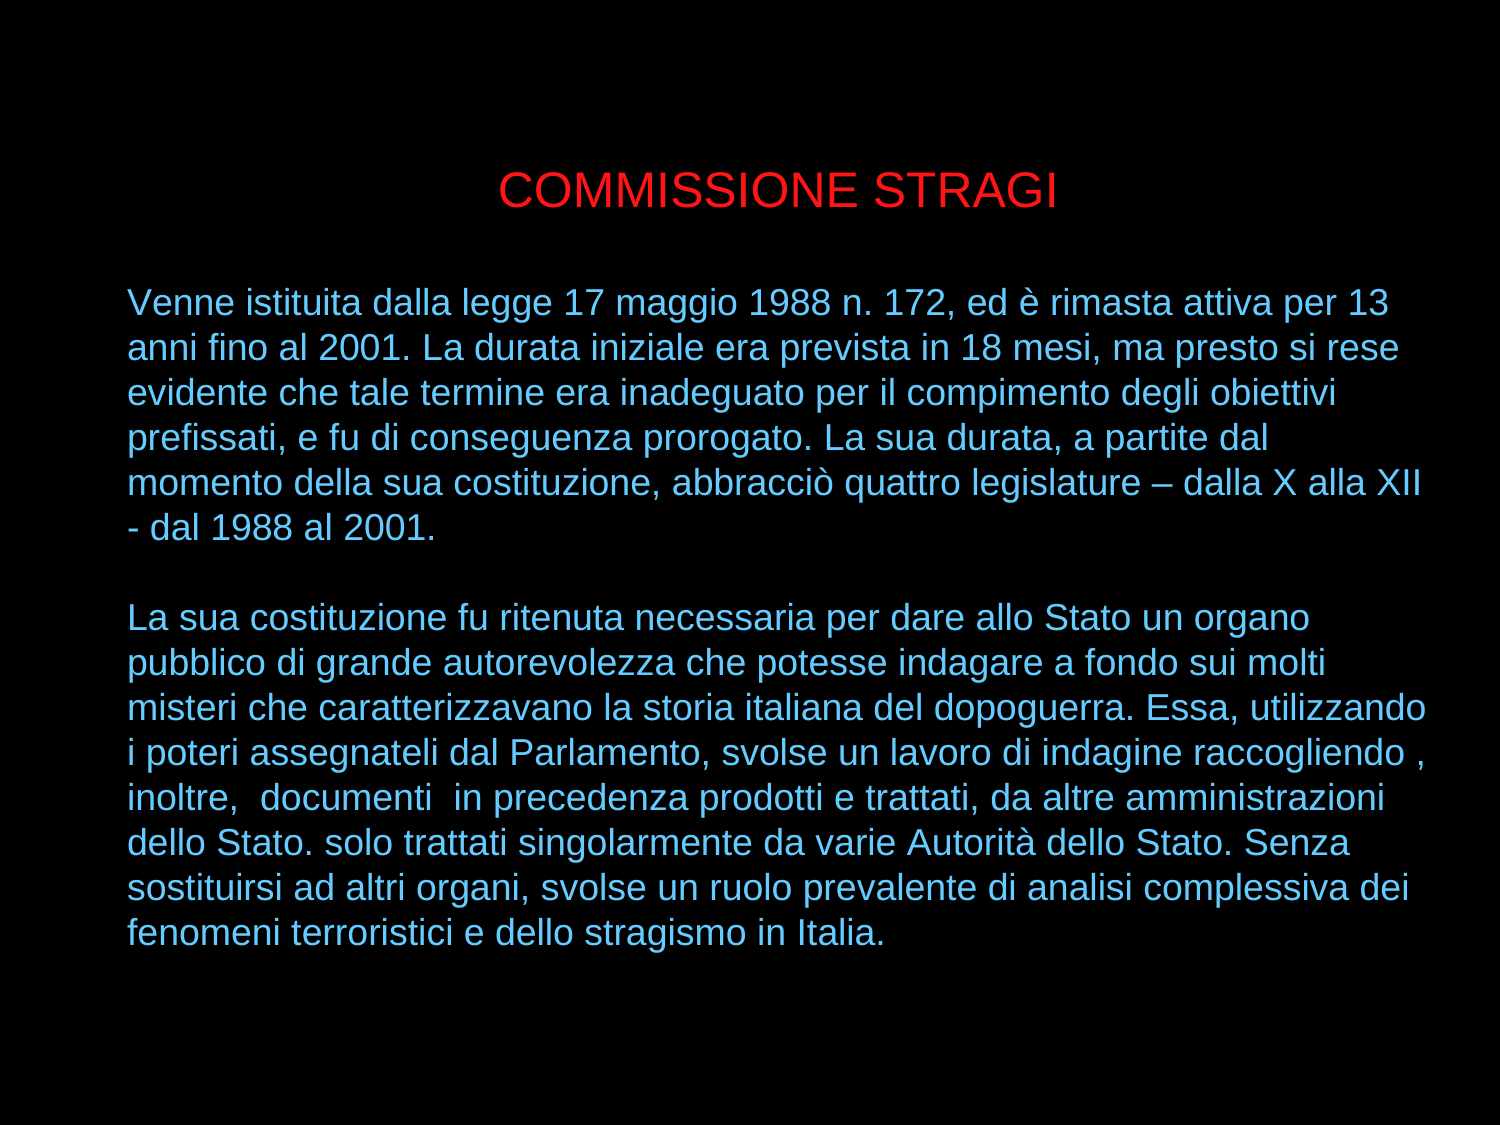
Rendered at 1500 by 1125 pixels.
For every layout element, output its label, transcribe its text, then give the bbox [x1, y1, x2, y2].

text_box COMMISSIONE STRAGI Venne istituita dalla legge 17 maggio 1988 n. 172, ed è rimasta attiva per 13 anni fino al 2001. La durata iniziale era prevista in 18 mesi, ma presto si rese evidente che tale termine era inadeguato per il compimento degli obiettivi prefissati, e fu di conseguenza prorogato. La sua durata, a partite dal momento della sua costituzione, abbracciò quattro legislature – dalla X alla XII - dal 1988 al 2001. La sua costituzione fu ritenuta necessaria per dare allo Stato un organo pubblico di grande autorevolezza che potesse indagare a fondo sui molti misteri che caratterizzavano la storia italiana del dopoguerra. Essa, utilizzando i poteri assegnateli dal Parlamento, svolse un lavoro di indagine raccogliendo , inoltre, documenti in precedenza prodotti e trattati, da altre amministrazioni dello Stato. solo trattati singolarmente da varie Autorità dello Stato. Senza sostituirsi ad altri organi, svolse un ruolo prevalente di analisi complessiva dei fenomeni terroristici e dello stragismo in Italia. [112, 149, 1445, 961]
